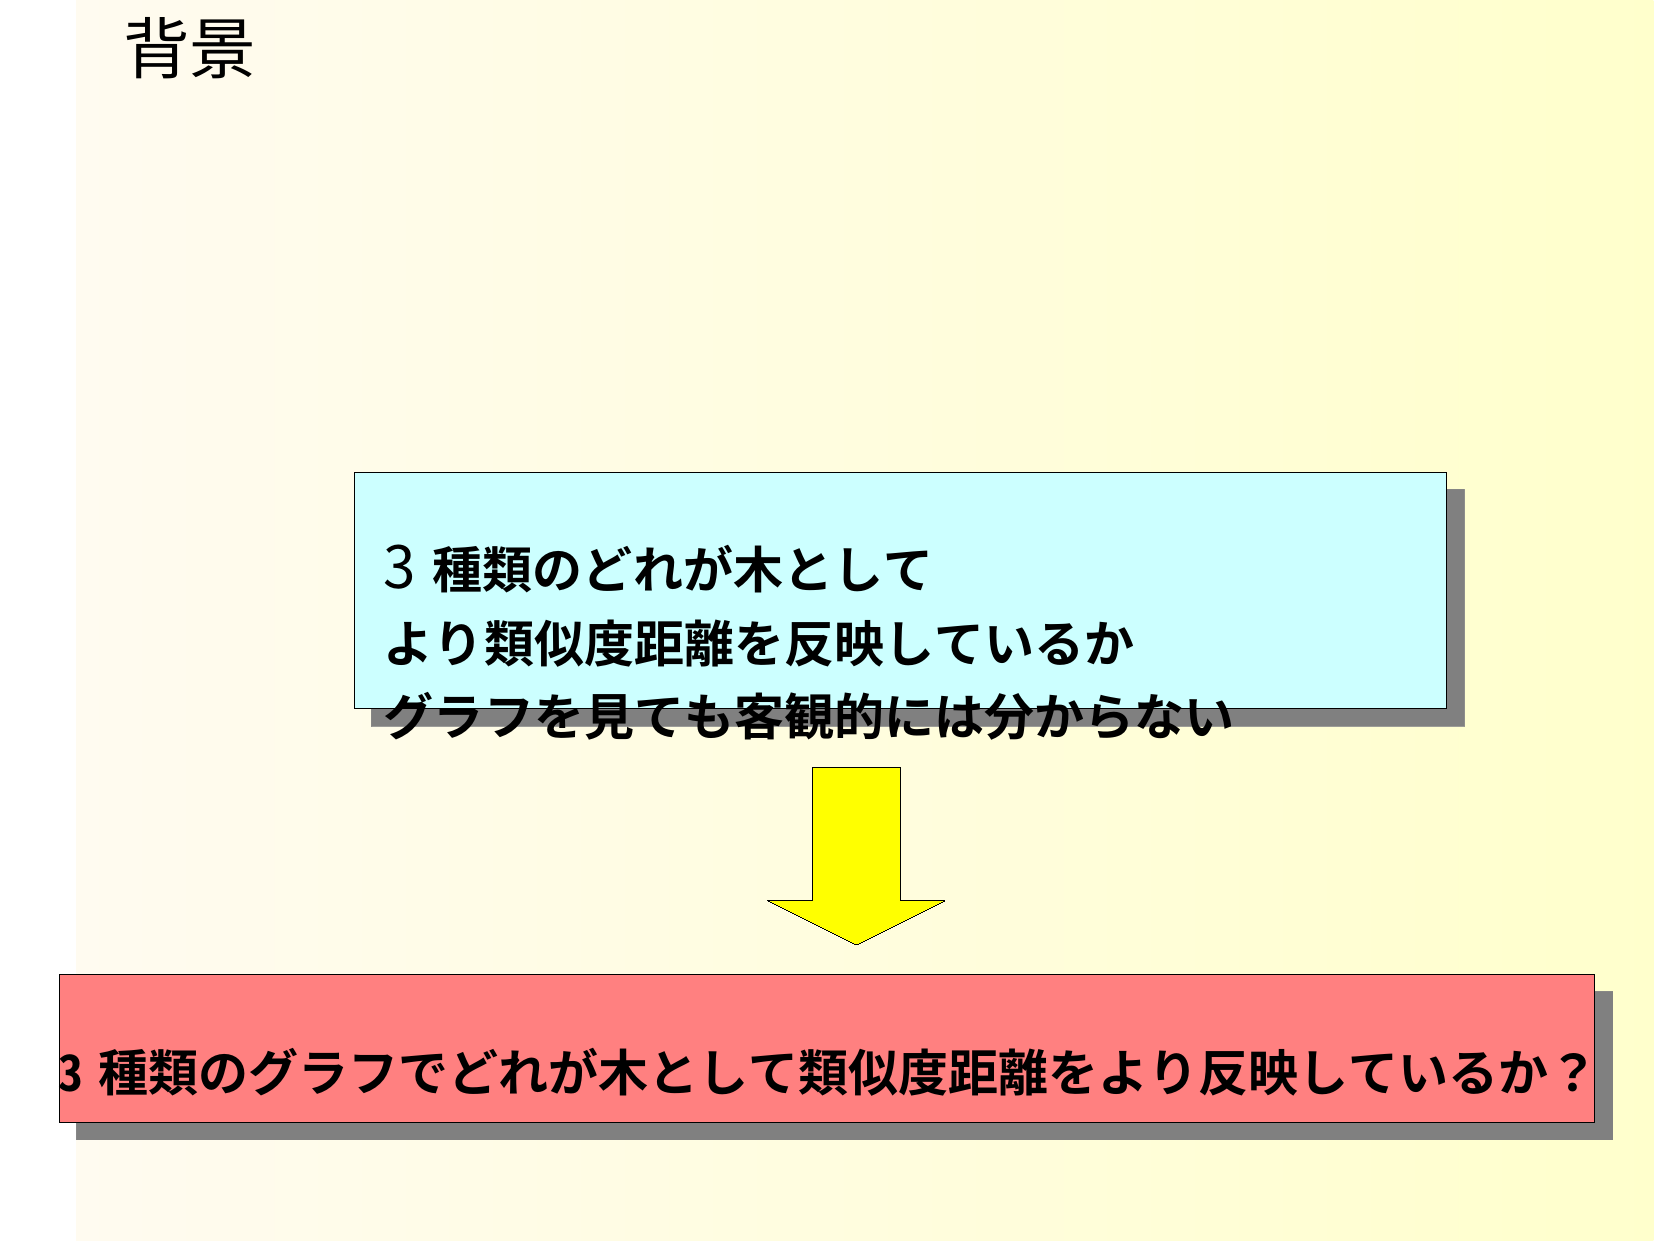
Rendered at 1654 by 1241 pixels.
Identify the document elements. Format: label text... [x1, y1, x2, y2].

text_box 3種類のどれが木として より類似度距離を反映しているか グラフを見ても客観的には分からない [29, 520, 1477, 680]
text_box [354, 472, 1447, 520]
text_box [59, 974, 1595, 1033]
text_box [1110, 1084, 1120, 1088]
text_box 3種類のグラフでどれが木として類似度距離をより反映しているか？ [59, 1033, 1654, 1084]
title 背景 [123, 0, 1536, 149]
text_box [767, 767, 945, 945]
text_box [59, 1084, 1595, 1123]
text_box [354, 680, 1447, 709]
